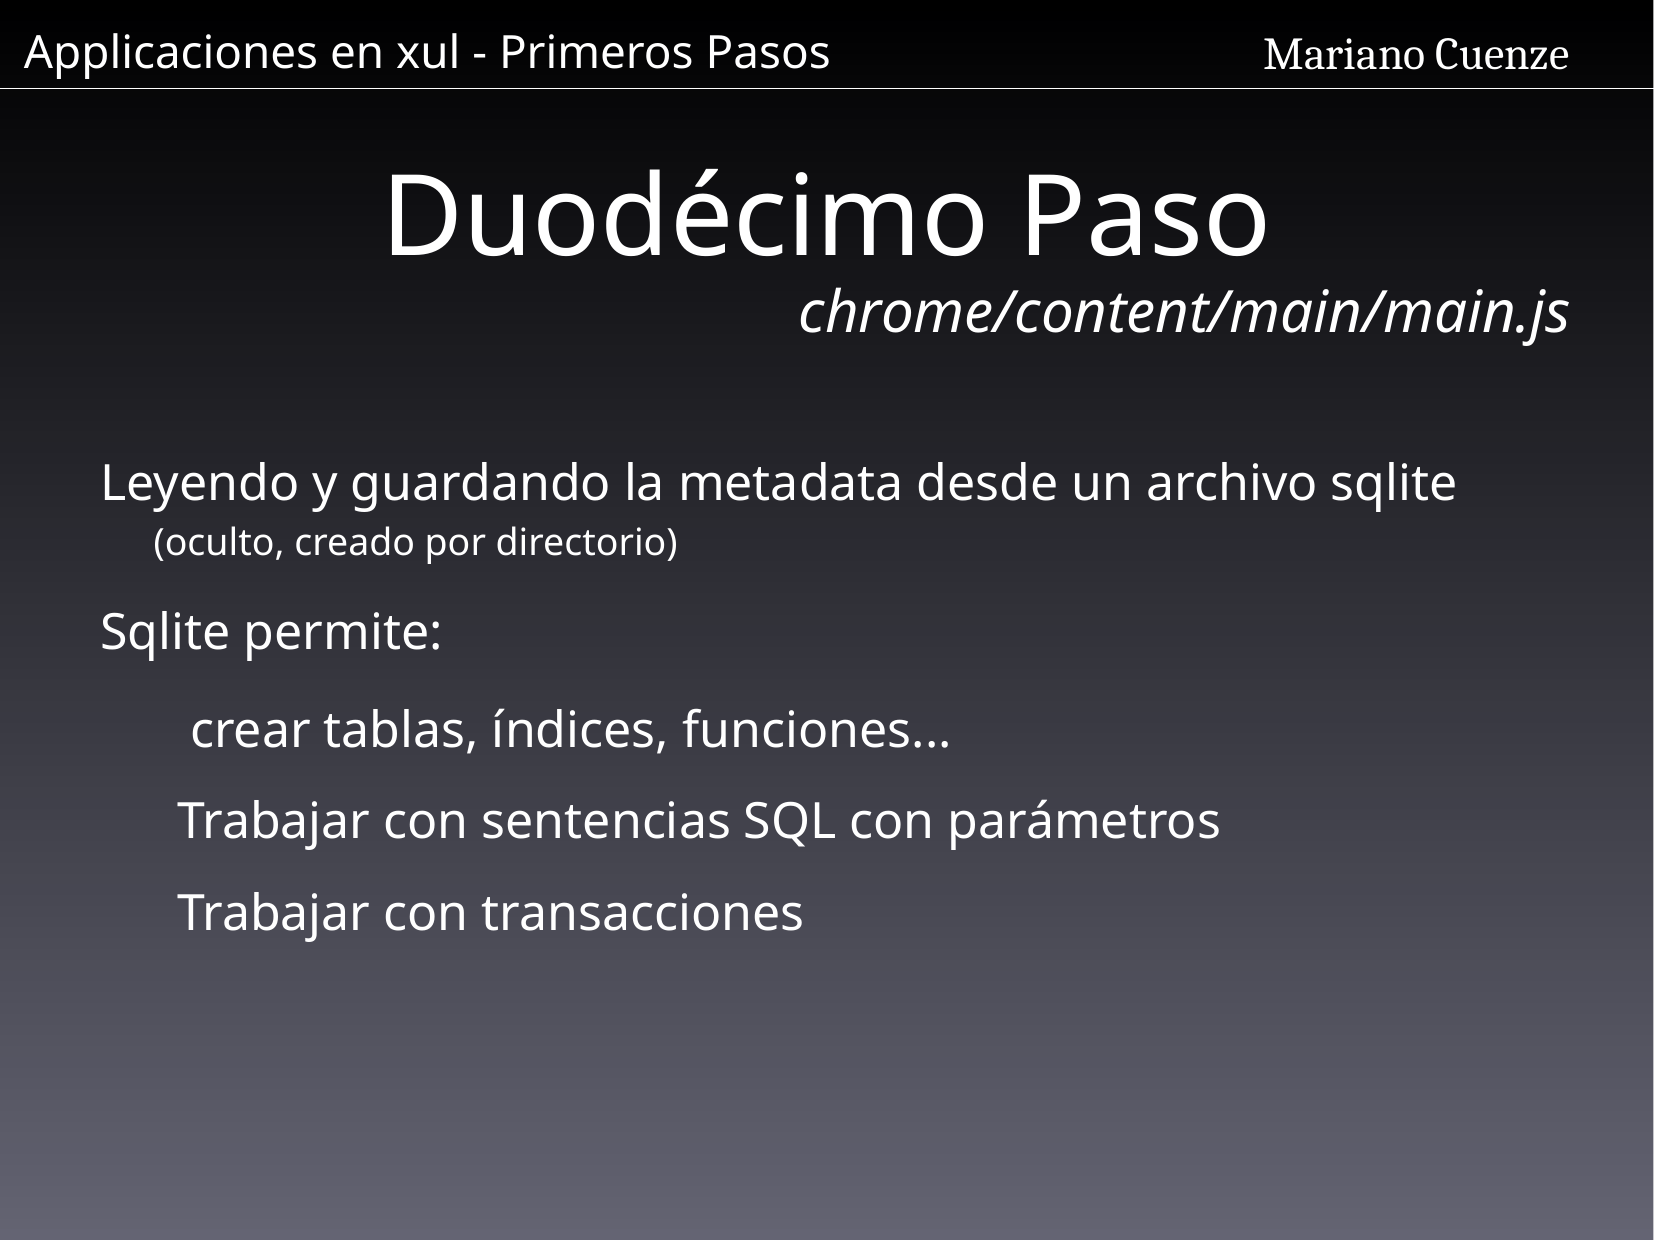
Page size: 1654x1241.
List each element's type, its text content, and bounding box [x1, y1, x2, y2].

text_box Applicaciones en xul - Primeros Pasos [9, 11, 899, 80]
title Duodécimo Paso [82, 108, 1571, 265]
text_box Mariano Cuenze [1249, 20, 1648, 88]
title chrome/content/main/main.js [82, 265, 1571, 355]
list Leyendo y guardando la metadata desde un archivo sqlite (oculto, creado por directorio) Sqlite permite: crear tablas, índices, funciones... Trabajar con sentencias SQL con parámetros Trabajar con transacciones [82, 355, 1571, 1153]
